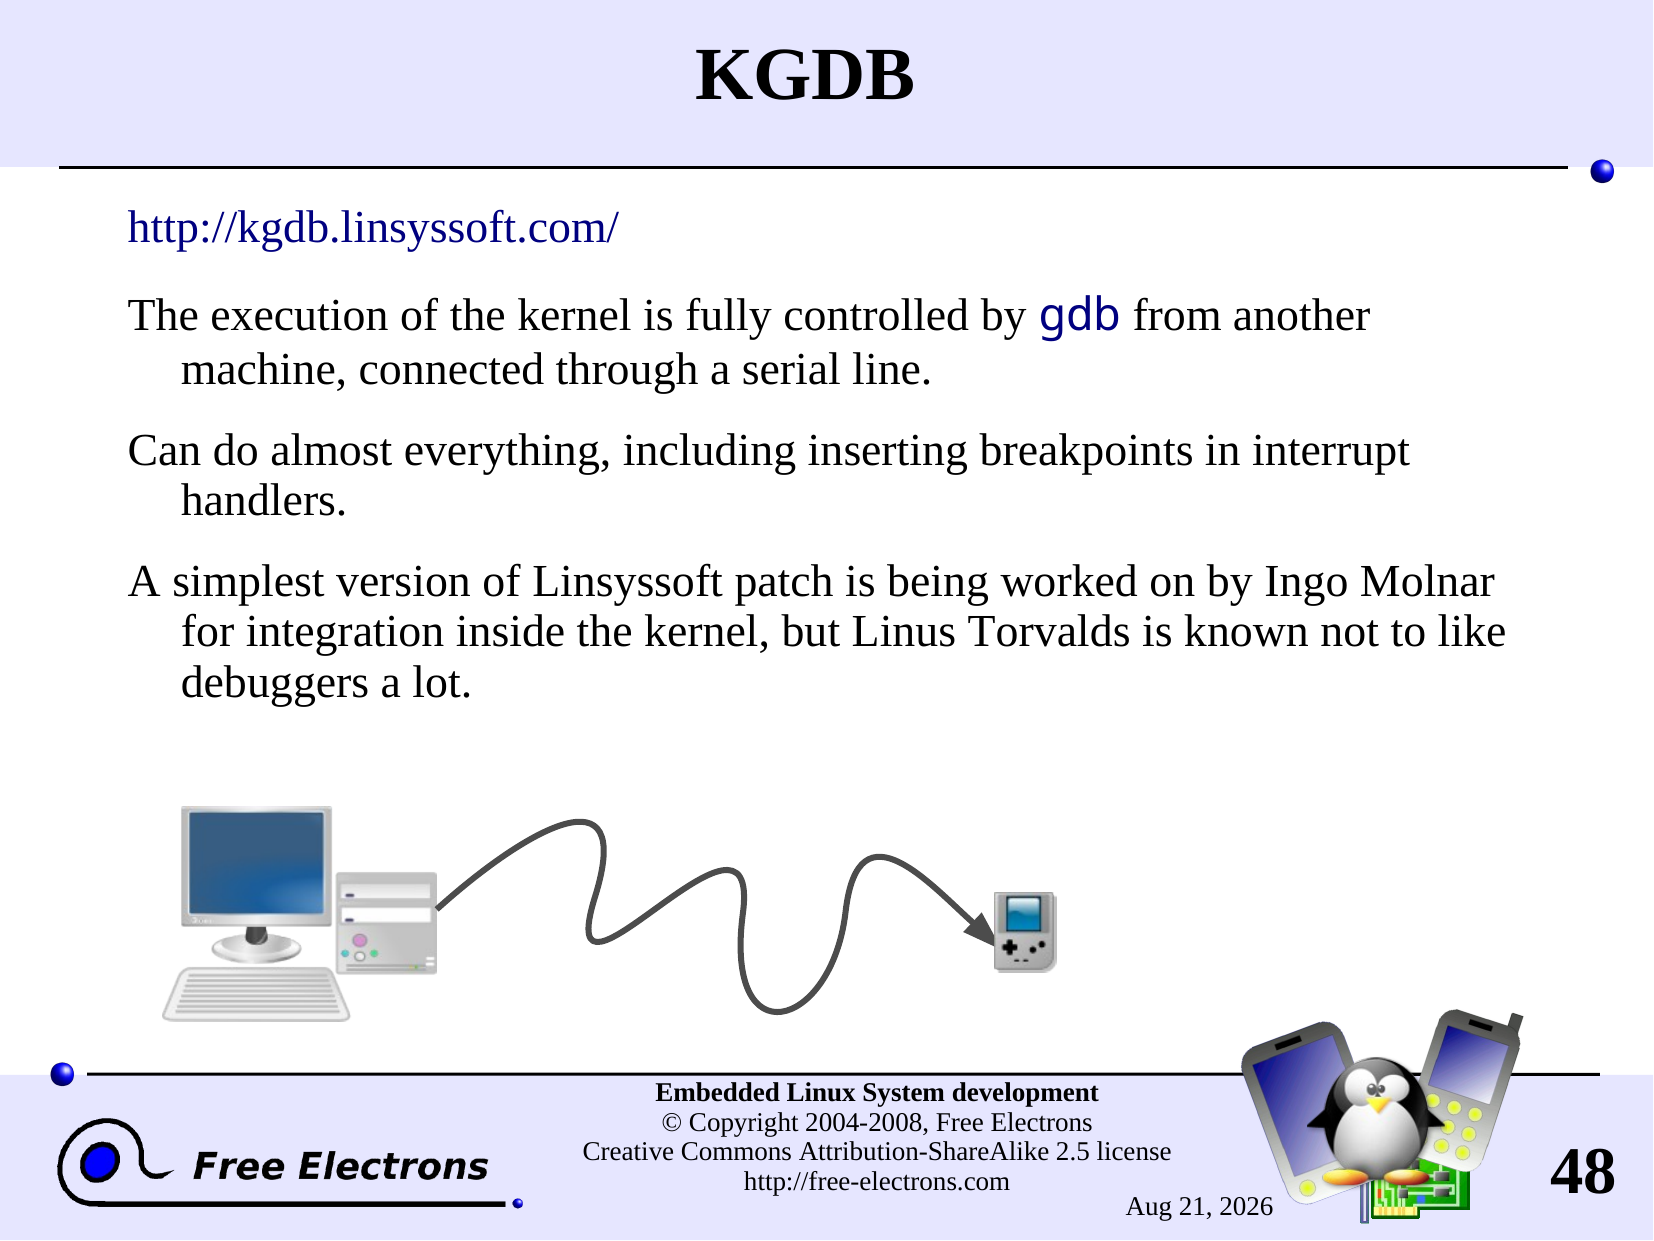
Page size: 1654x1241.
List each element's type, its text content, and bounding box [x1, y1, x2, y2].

picture [994, 892, 1057, 973]
picture [1226, 1009, 1538, 1241]
picture [162, 806, 437, 1022]
title KGDB [60, 18, 1551, 132]
picture [50, 1107, 527, 1216]
list http://kgdb.linsyssoft.com/ The execution of the kernel is fully controlled by gdb from another machine, connected through a serial line. Can do almost everything, including inserting breakpoints in interrupt handlers. A simplest version of Linsyssoft patch is being worked on by Ingo Molnar for integration inside the kernel, but Linus Torvalds is known not to like debuggers a lot. [109, 201, 1522, 1052]
